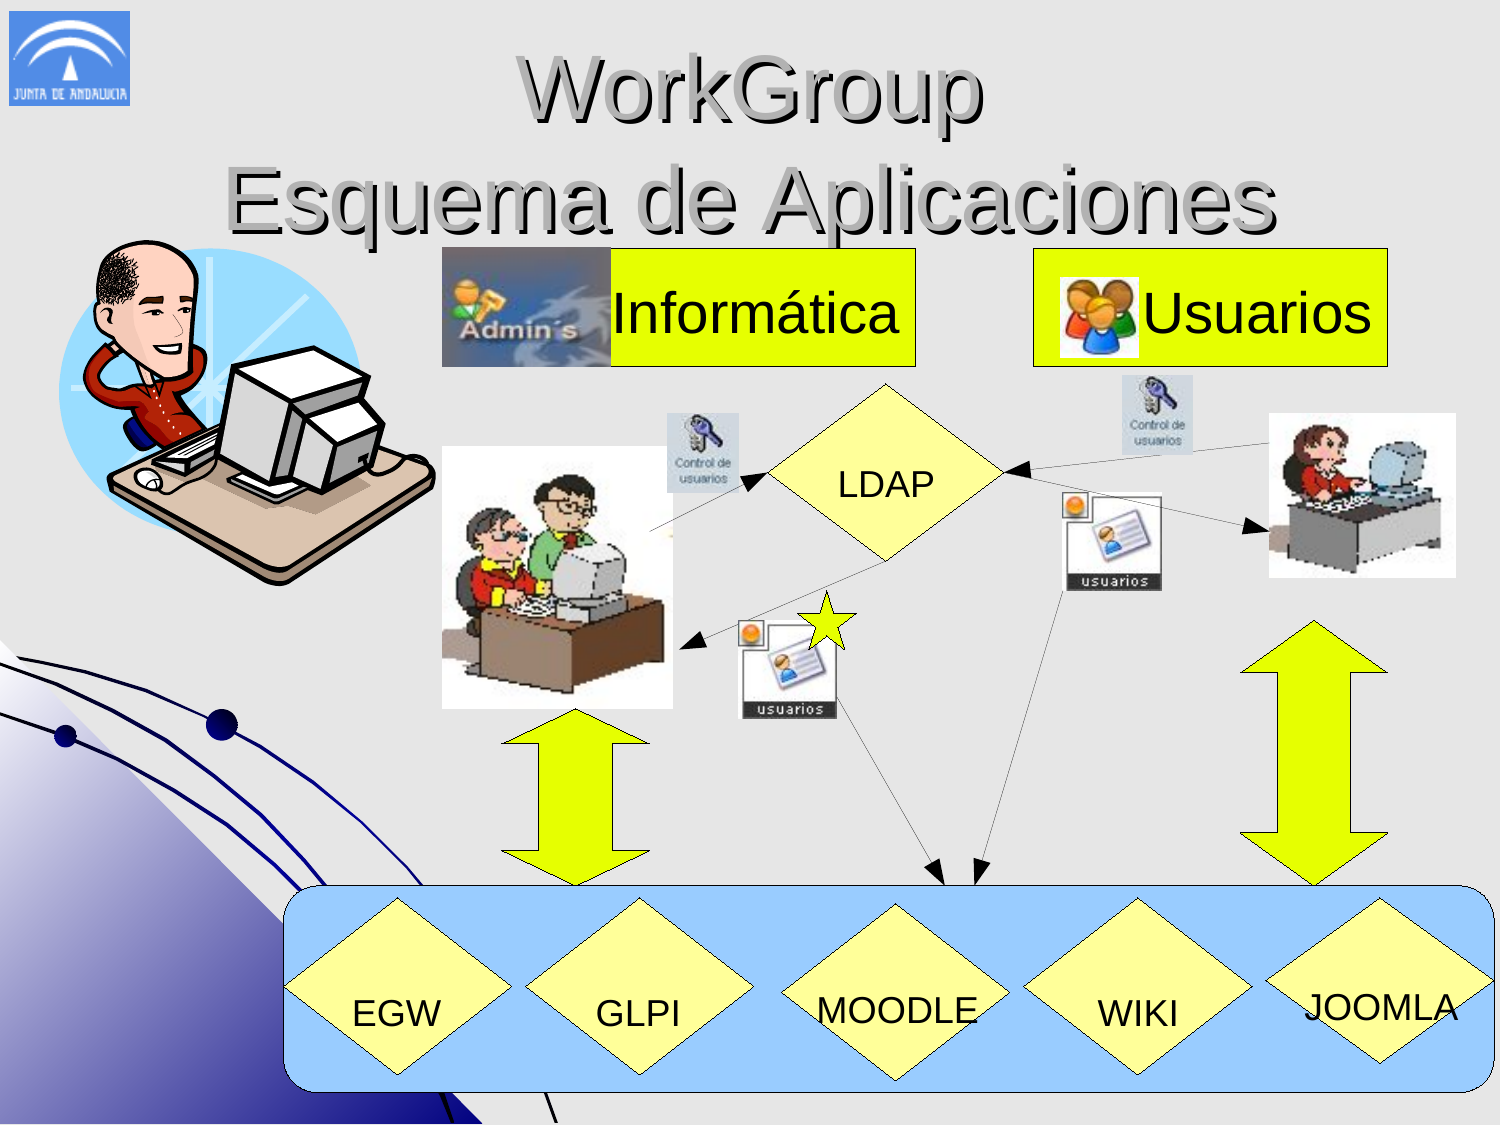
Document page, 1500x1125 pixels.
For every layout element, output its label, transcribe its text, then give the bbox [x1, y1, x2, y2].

picture [59, 236, 437, 590]
picture [9, 11, 130, 106]
title WorkGroup Esquema de Aplicaciones [75, 16, 1425, 262]
text_box EGW [327, 977, 457, 1040]
picture [738, 620, 837, 719]
picture [442, 413, 739, 709]
text_box [283, 620, 1495, 1093]
picture [1062, 492, 1162, 591]
text_box LDAP [814, 448, 950, 506]
picture [442, 247, 611, 367]
picture [1122, 375, 1193, 455]
text_box WIKI [1065, 977, 1194, 1040]
text_box JOOMLA [1288, 971, 1474, 1034]
text_box [767, 383, 1004, 562]
picture [1269, 413, 1456, 578]
text_box Usuarios [1033, 248, 1388, 367]
text_box Informática [611, 248, 916, 367]
picture [1060, 277, 1139, 358]
text_box GLPI [567, 977, 696, 1040]
text_box [797, 590, 857, 650]
text_box MOODLE [774, 974, 994, 1037]
